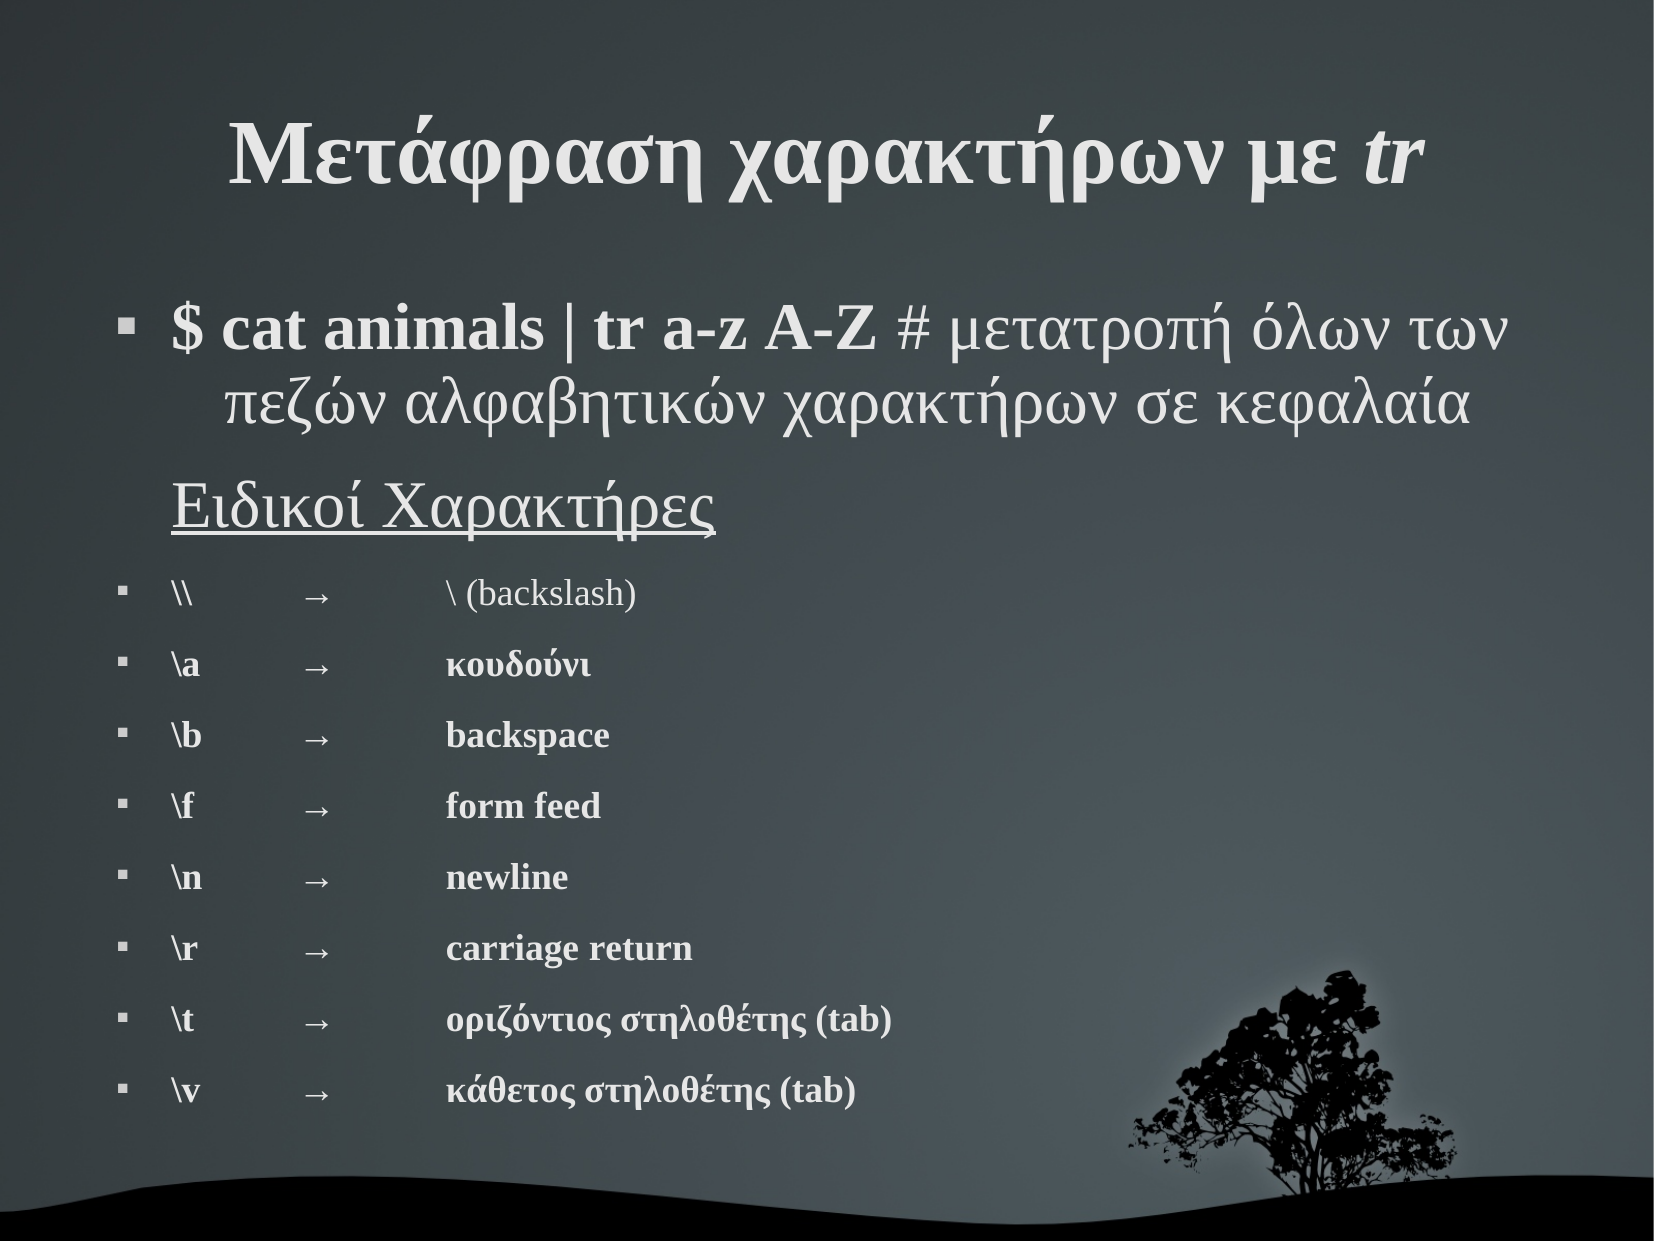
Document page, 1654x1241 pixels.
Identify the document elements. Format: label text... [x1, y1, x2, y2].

picture [0, 0, 1654, 1241]
title Μετάφραση χαρακτήρων με tr [82, 49, 1571, 257]
list $ cat animals | tr a-z A-Z # μετατροπή όλων των πεζών αλφαβητικών χαρακτήρων σε κεφαλαία Ειδικοί Χαρακτήρες \\ → \ (backslash) \a → κουδούνι \b → backspace \f → form feed \n → newline \r → carriage return \t → οριζόντιος στηλοθέτης (tab) \v → κάθετος στηλοθέτης (tab) [82, 290, 1569, 1241]
